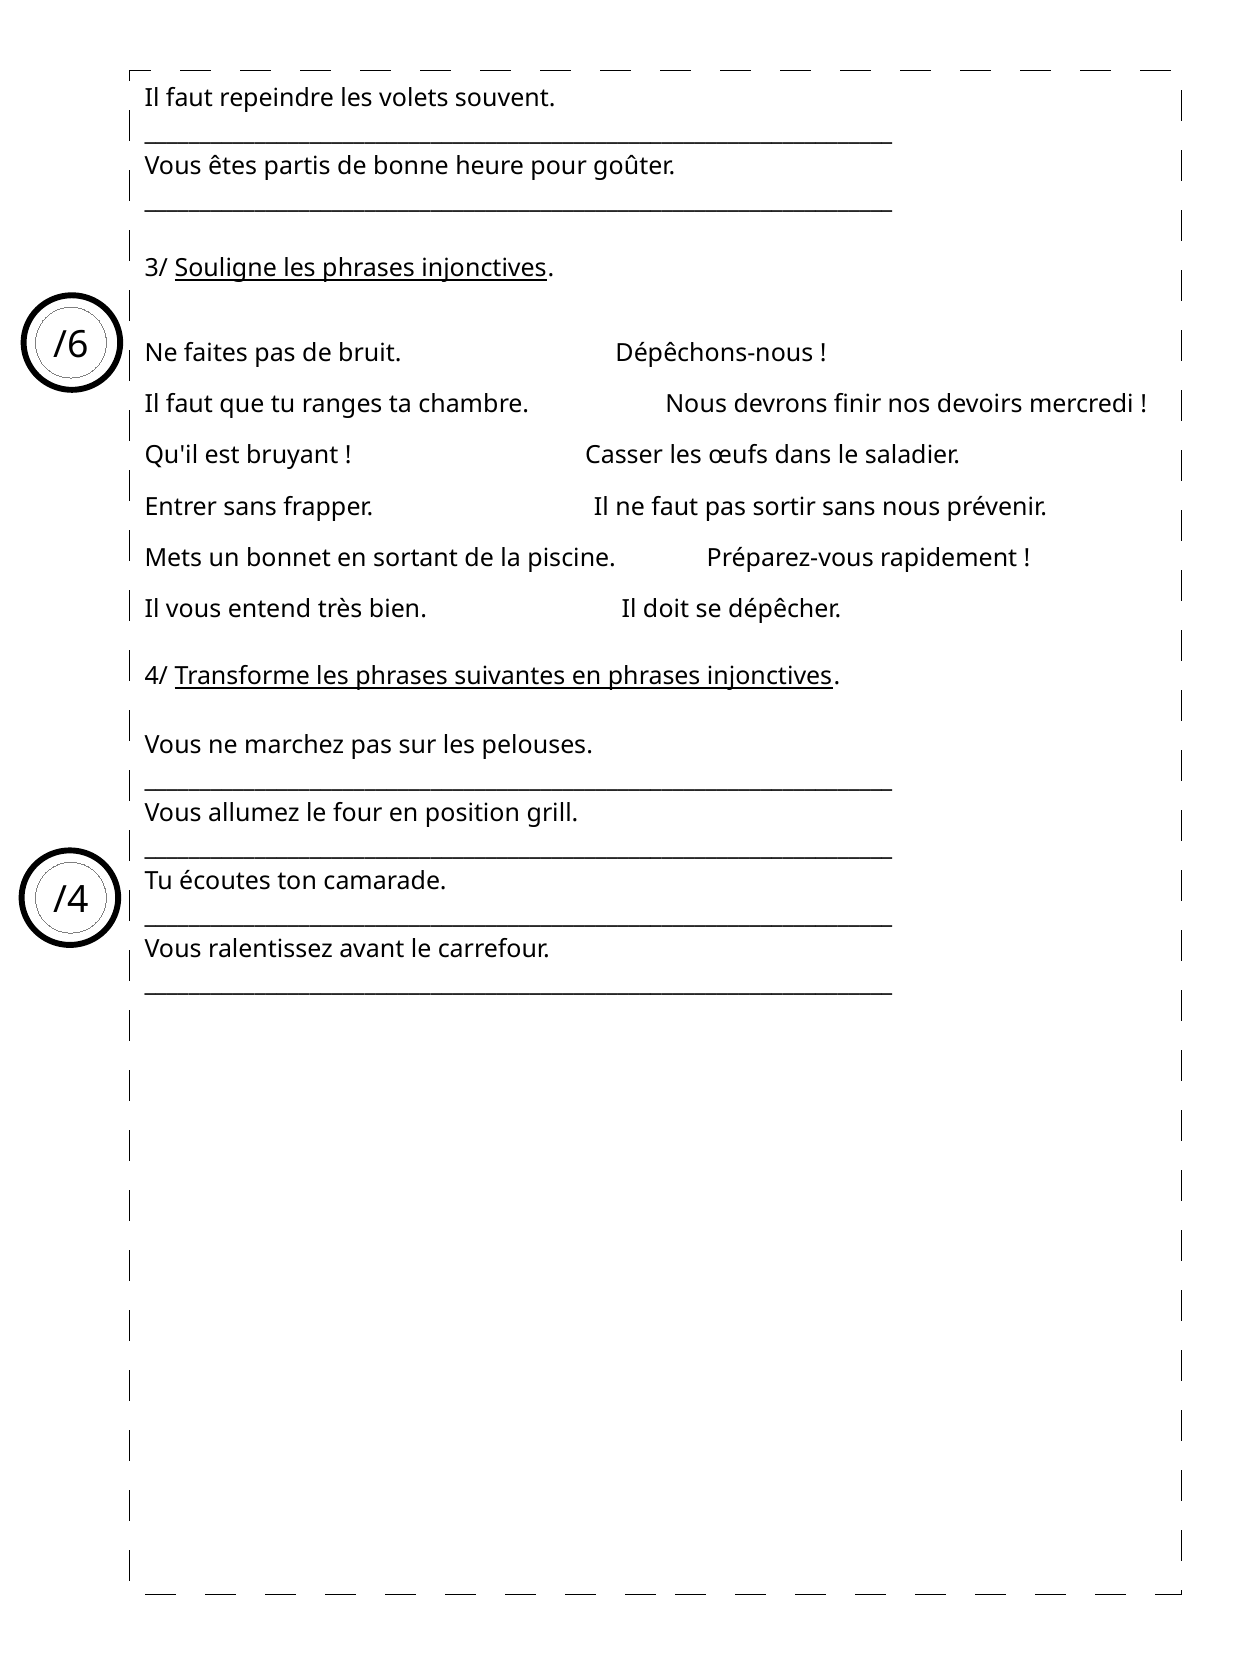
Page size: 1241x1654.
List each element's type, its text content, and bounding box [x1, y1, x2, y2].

text_box /6 [35, 307, 107, 379]
text_box /4 [35, 862, 107, 934]
text_box Il faut repeindre les volets souvent. ____________________________________________________________________ Vous êtes partis de bonne heure pour goûter. ____________________________________________________________________ 3/ Souligne les phrases injonctives. Ne faites pas de bruit. Dépêchons-nous ! Il faut que tu ranges ta chambre. Nous devrons finir nos devoirs mercredi ! Qu'il est bruyant ! Casser les œufs dans le saladier. Entrer sans frapper. Il ne faut pas sortir sans nous prévenir. Mets un bonnet en sortant de la piscine. Préparez-vous rapidement ! Il vous entend très bien. Il doit se dépêcher. 4/ Transforme les phrases suivantes en phrases injonctives. Vous ne marchez pas sur les pelouses. ____________________________________________________________________ Vous allumez le four en position grill. ____________________________________________________________________ Tu écoutes ton camarade. ____________________________________________________________________ Vous ralentissez avant le carrefour. ____________________________________________________________________ [129, 72, 1170, 1221]
